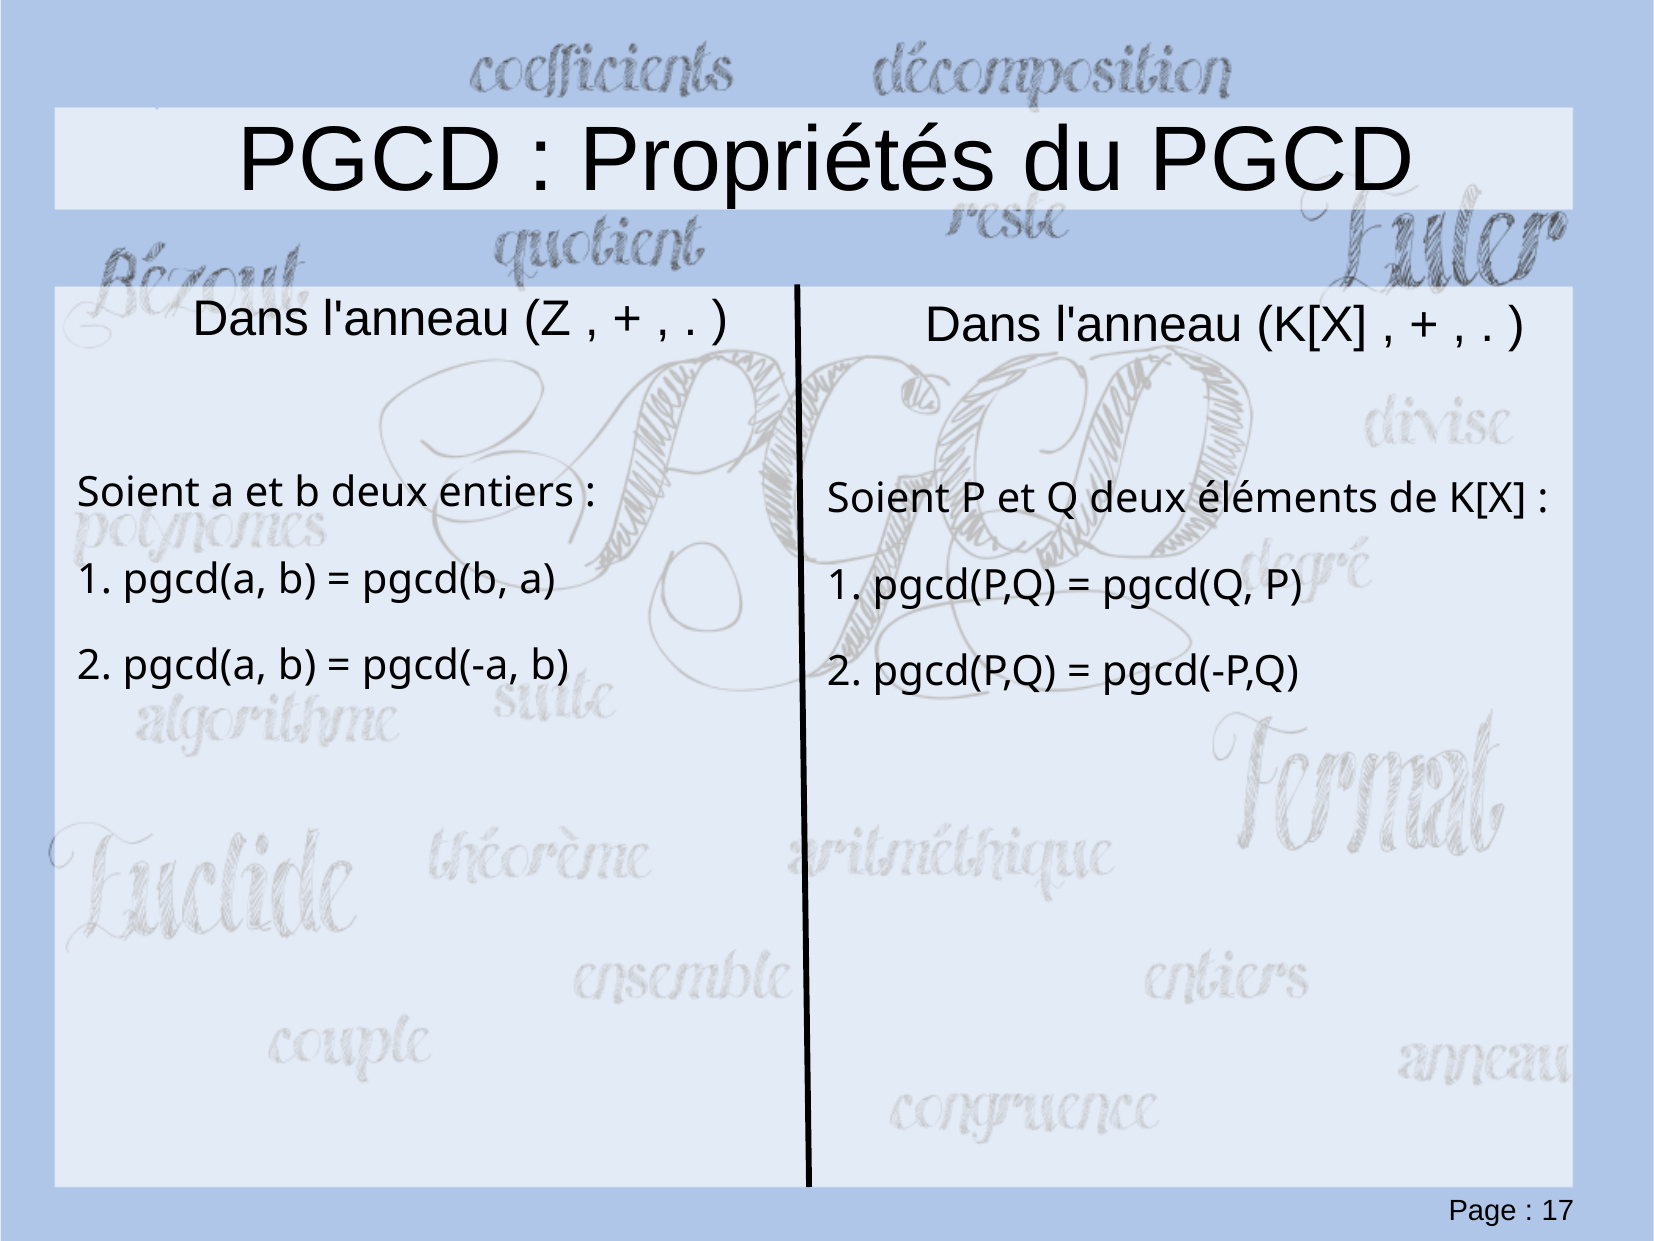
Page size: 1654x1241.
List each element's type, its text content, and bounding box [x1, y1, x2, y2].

title PGCD : Propriétés du PGCD [82, 55, 1571, 263]
list Dans l'anneau (K[X] , + , . ) Soient P et Q deux éléments de K[X] : 1. pgcd(P,Q) = pgcd(Q, P) 2. pgcd(P,Q) = pgcd(-P,Q) [826, 296, 1554, 1176]
list Dans l'anneau (Z , + , . ) Soient a et b deux entiers : 1. pgcd(a, b) = pgcd(b, a) 2. pgcd(a, b) = pgcd(-a, b) [76, 290, 774, 1170]
picture [0, 0, 1654, 1241]
